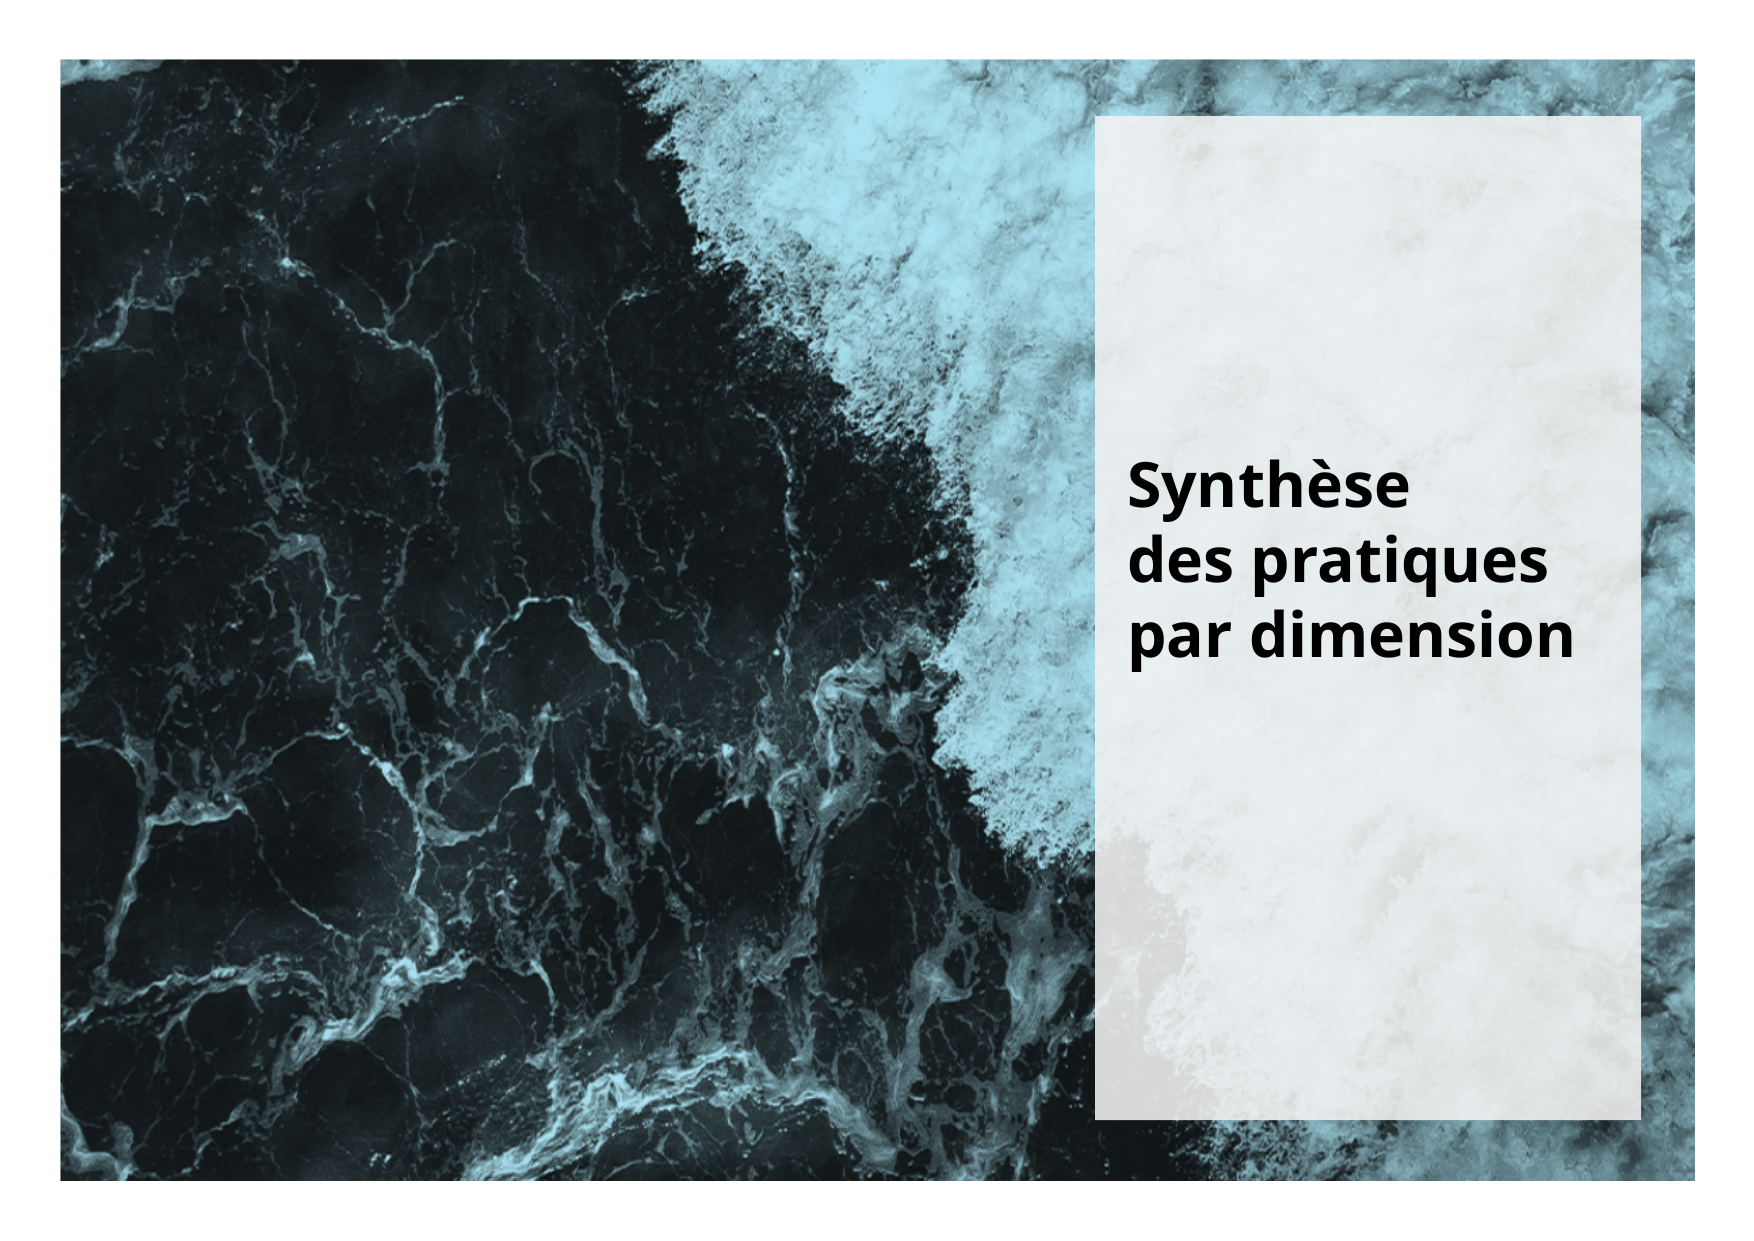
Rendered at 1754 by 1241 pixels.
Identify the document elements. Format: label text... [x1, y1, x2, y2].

text_box Synthèse des pratiques par dimension [1112, 438, 1624, 753]
text_box [1095, 116, 1641, 1120]
picture [59, 58, 1695, 1181]
